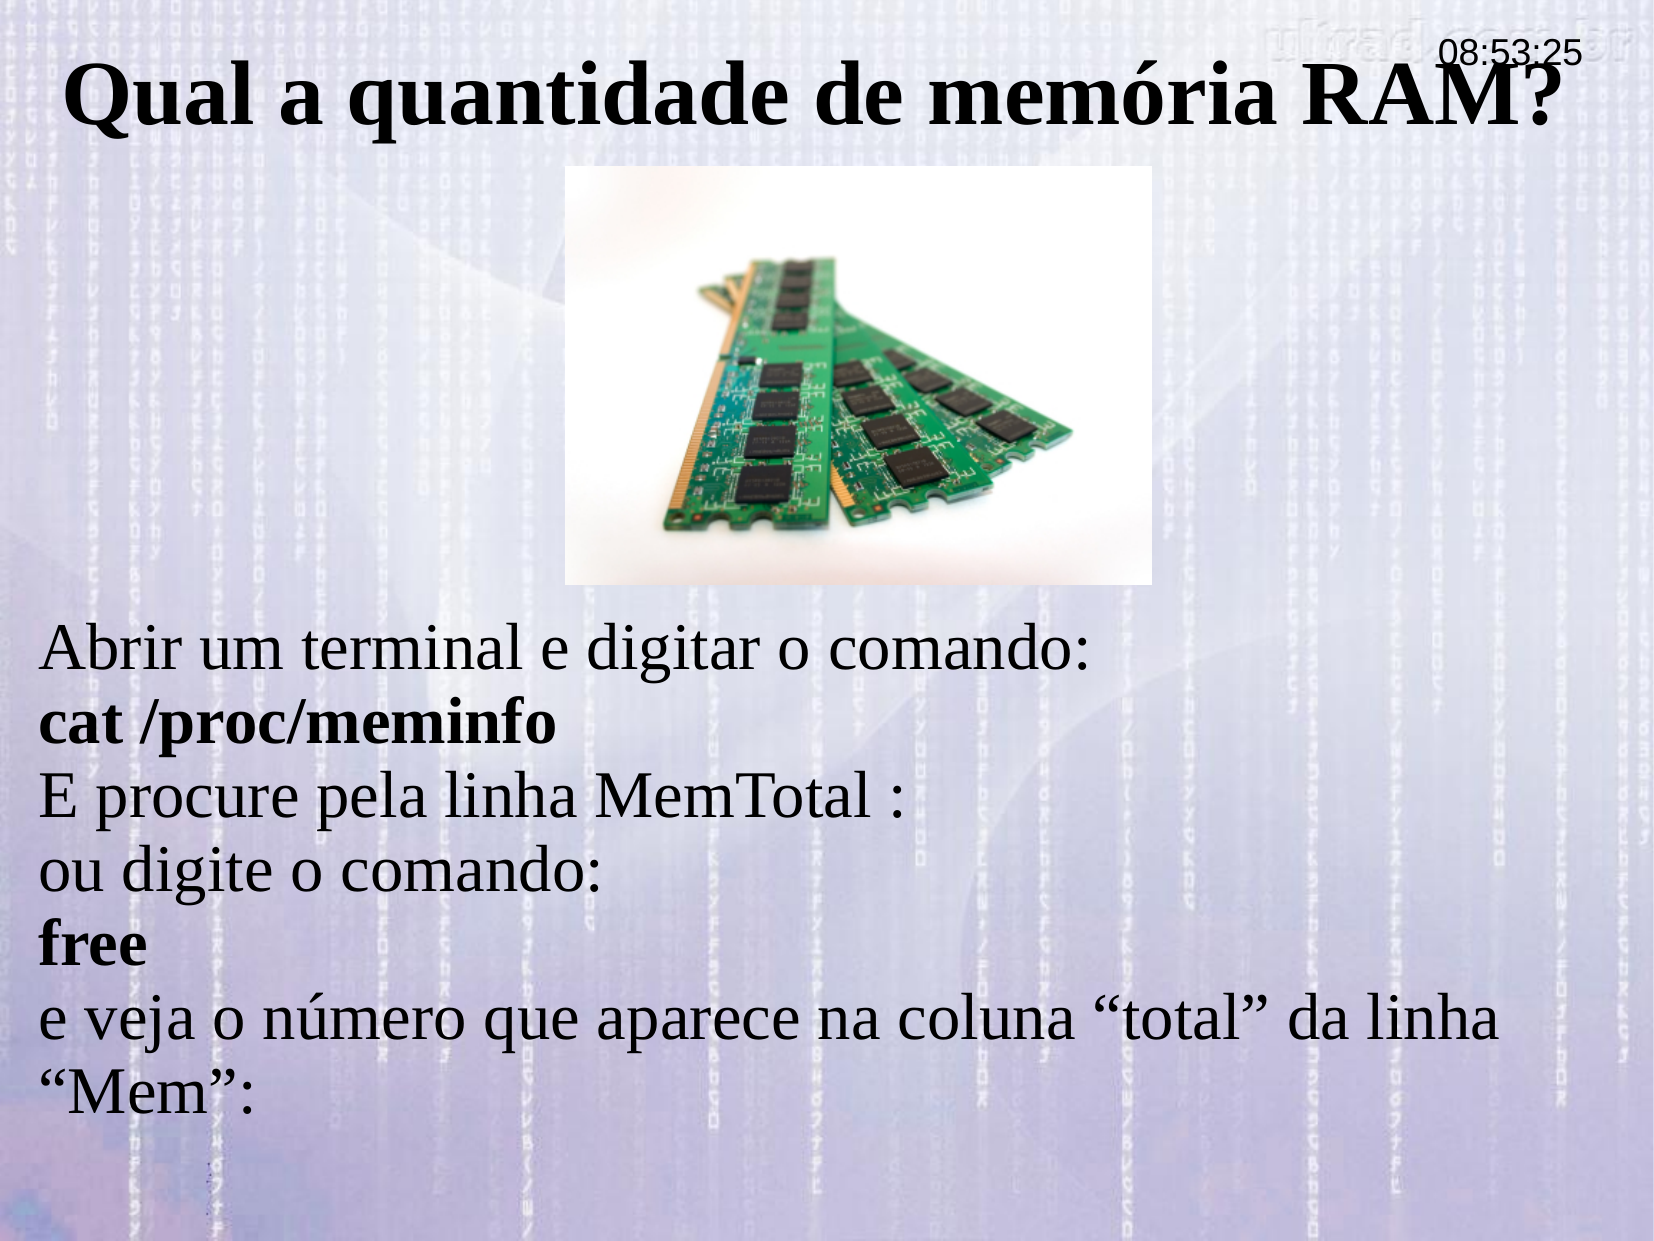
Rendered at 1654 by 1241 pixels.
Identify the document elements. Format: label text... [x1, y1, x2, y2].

text_box Qual a quantidade de memória RAM? [29, 35, 1625, 171]
picture [0, 0, 1654, 1241]
text_box Abrir um terminal e digitar o comando: cat /proc/meminfo E procure pela linha MemTotal : ou digite o comando: free e veja o número que aparece na coluna “total” da linha “Mem”: [23, 602, 1630, 1196]
text_box 09:59:01 [1423, 23, 1631, 94]
